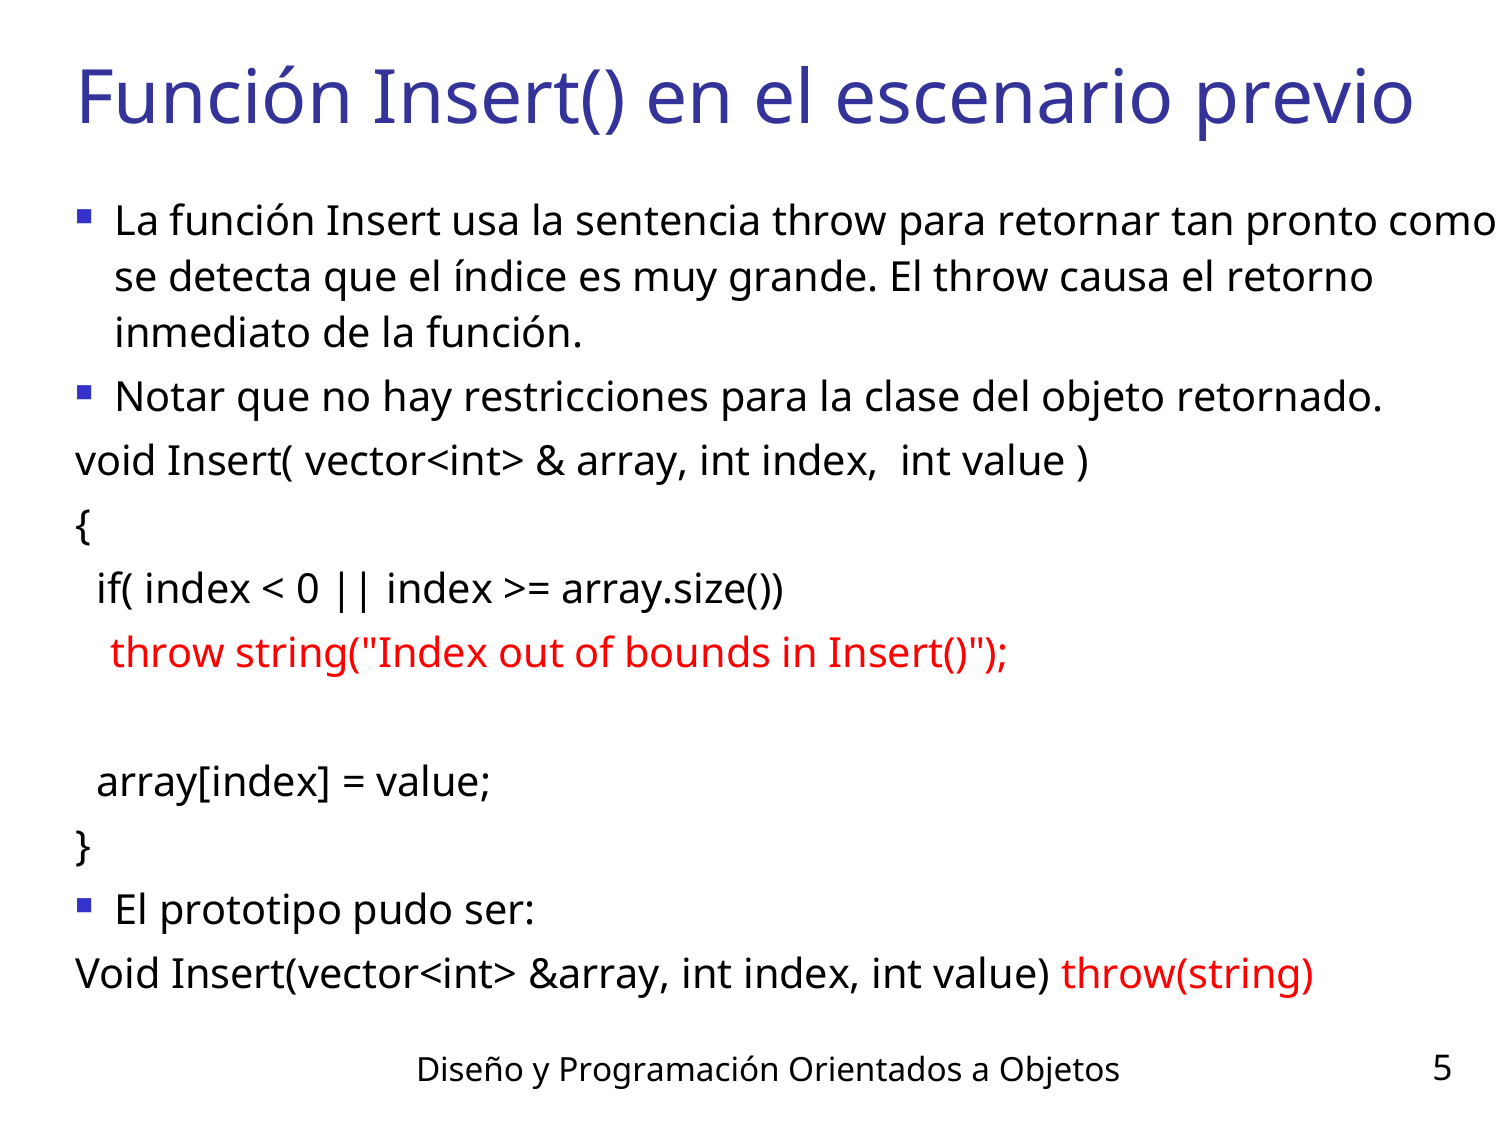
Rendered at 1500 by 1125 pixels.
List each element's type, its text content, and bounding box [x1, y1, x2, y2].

list La función Insert usa la sentencia throw para retornar tan pronto como se detecta que el índice es muy grande. El throw causa el retorno inmediato de la función. Notar que no hay restricciones para la clase del objeto retornado. void Insert( vector<int> & array, int index, int value )‏ { if( index < 0 || index >= array.size())‏ throw string("Index out of bounds in Insert()"); array[index] = value; } El prototipo pudo ser: Void Insert(vector<int> &array, int index, int value) throw(string) [75, 191, 1500, 1013]
title Función Insert() en el escenario previo [75, 12, 1466, 175]
